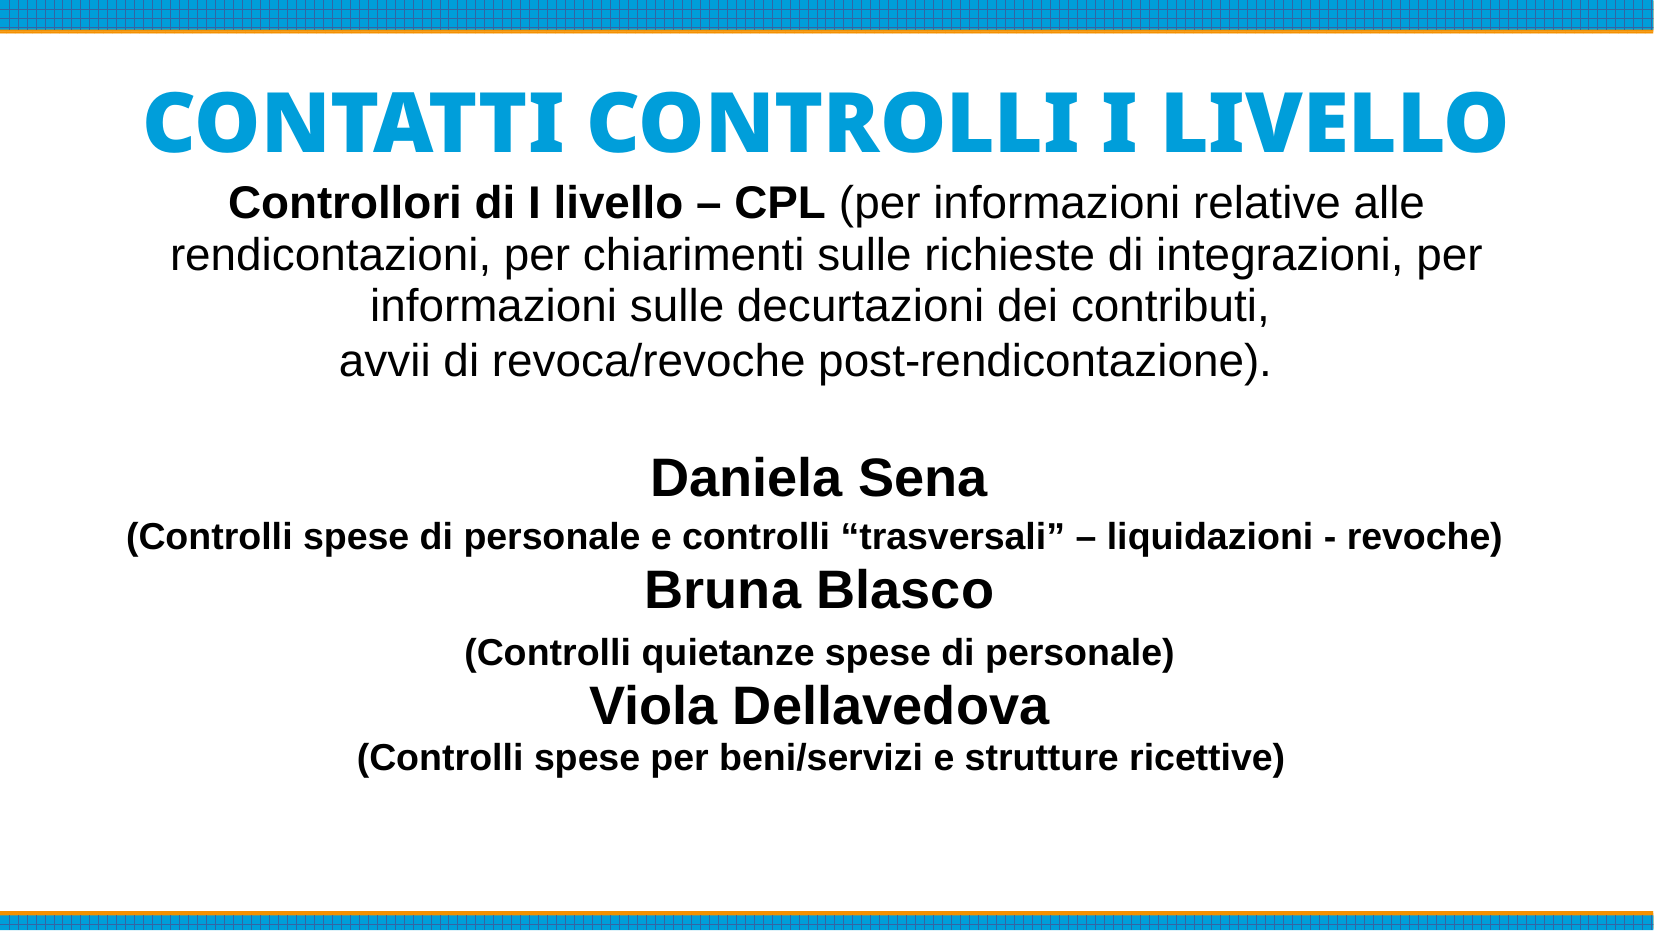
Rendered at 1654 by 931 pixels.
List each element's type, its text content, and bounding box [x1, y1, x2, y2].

subtitle CONTATTI CONTROLLI I LIVELLO Controllori di I livello – CPL (per informazioni relative alle rendicontazioni, per chiarimenti sulle richieste di integrazioni, per informazioni sulle decurtazioni dei contributi, avvii di revoca/revoche post-rendicontazione). Daniela Sena (Controlli spese di personale e controlli “trasversali” – liquidazioni - revoche) Bruna Blasco (Controlli quietanze spese di personale) Viola Dellavedova (Controlli spese per beni/servizi e strutture ricettive) [88, 35, 1565, 807]
